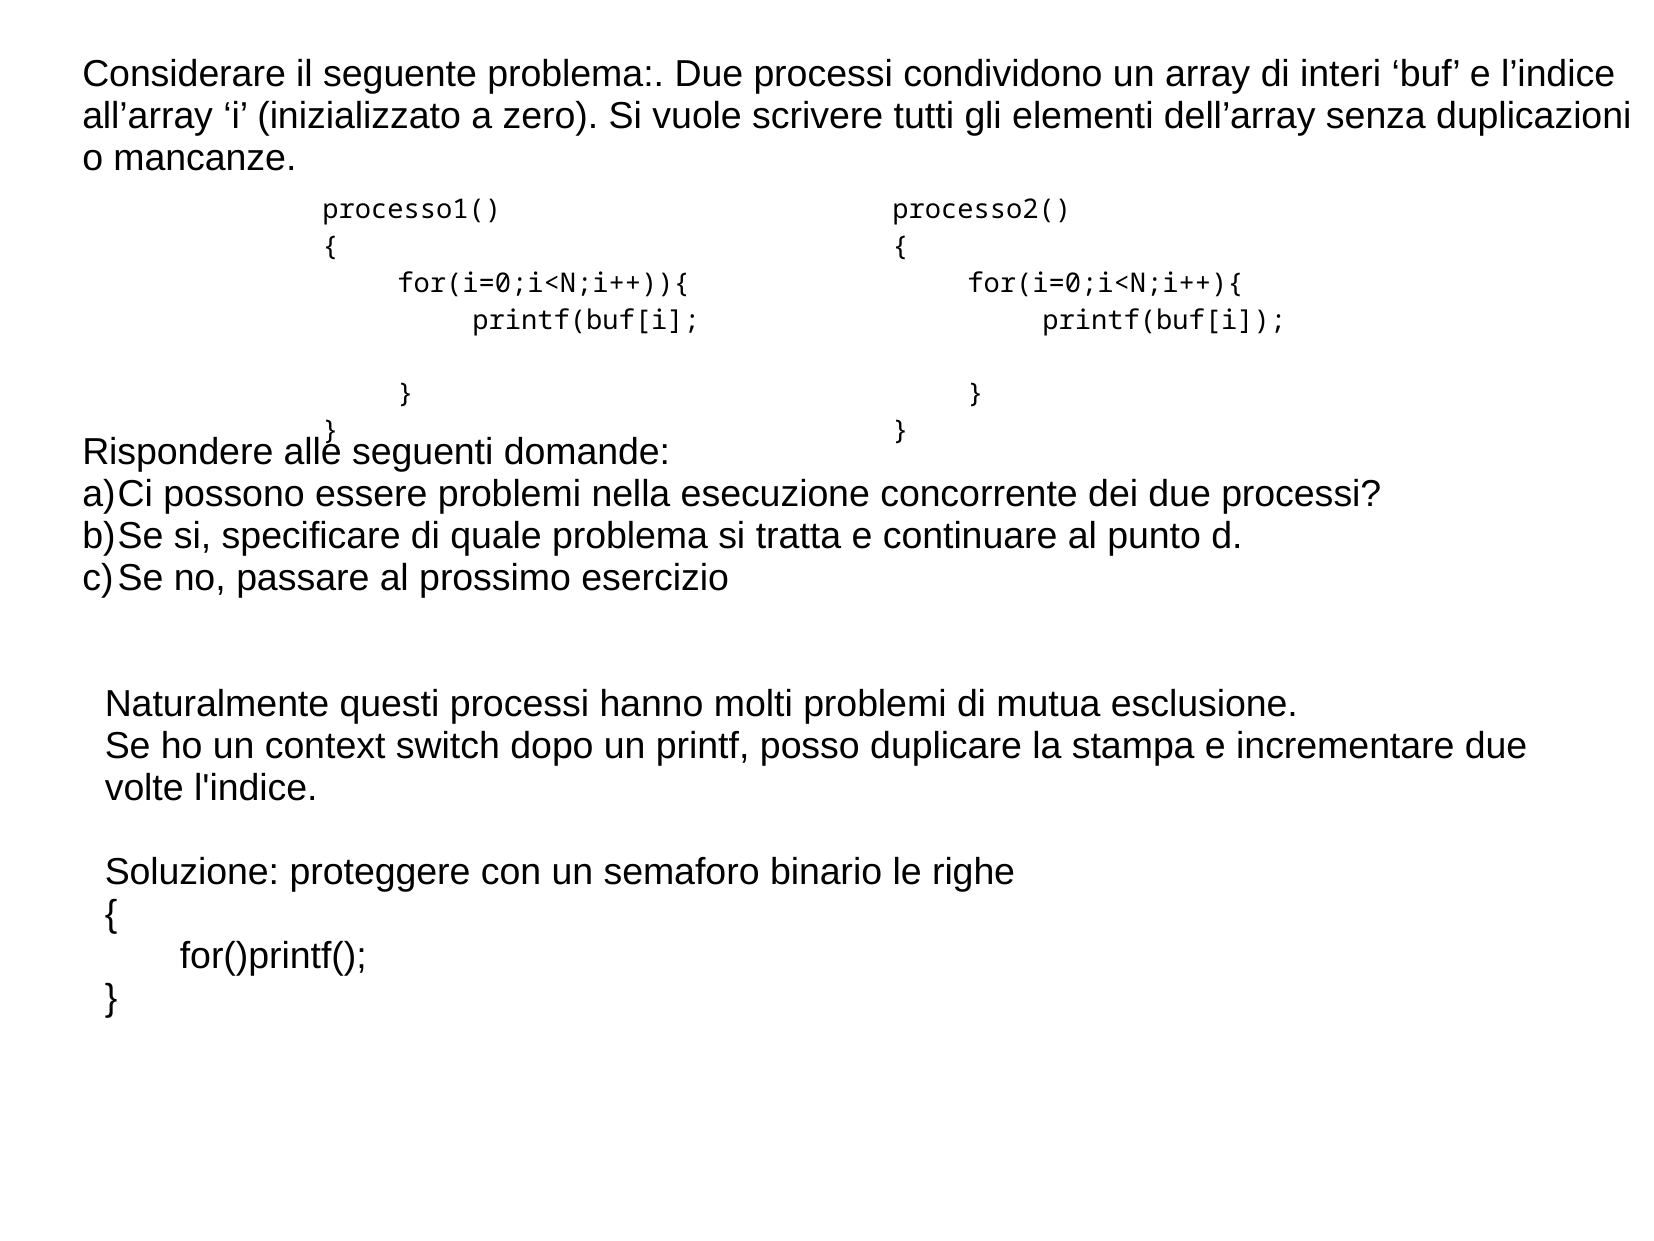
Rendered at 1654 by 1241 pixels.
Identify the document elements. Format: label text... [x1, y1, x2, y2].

text_box processo1() { for(i=0;i<N;i++)){ printf(buf[i]; } } [270, 182, 751, 451]
text_box Considerare il seguente problema:. Due processi condividono un array di interi ‘buf’ e l’indice all’array ‘i’ (inizializzato a zero). Si vuole scrivere tutti gli elementi dell’array senza duplicazioni o mancanze. Rispondere alle seguenti domande: Ci possono essere problemi nella esecuzione concorrente dei due processi? Se si, specificare di quale problema si tratta e continuare al punto d. Se no, passare al prossimo esercizio [30, 45, 1654, 648]
text_box Naturalmente questi processi hanno molti problemi di mutua esclusione. Se ho un context switch dopo un printf, posso duplicare la stampa e incrementare due volte l'indice. Soluzione: proteggere con un semaforo binario le righe { for()printf(); } [90, 675, 1576, 1026]
text_box processo2() { for(i=0;i<N;i++){ printf(buf[i]); } } [840, 182, 1531, 451]
